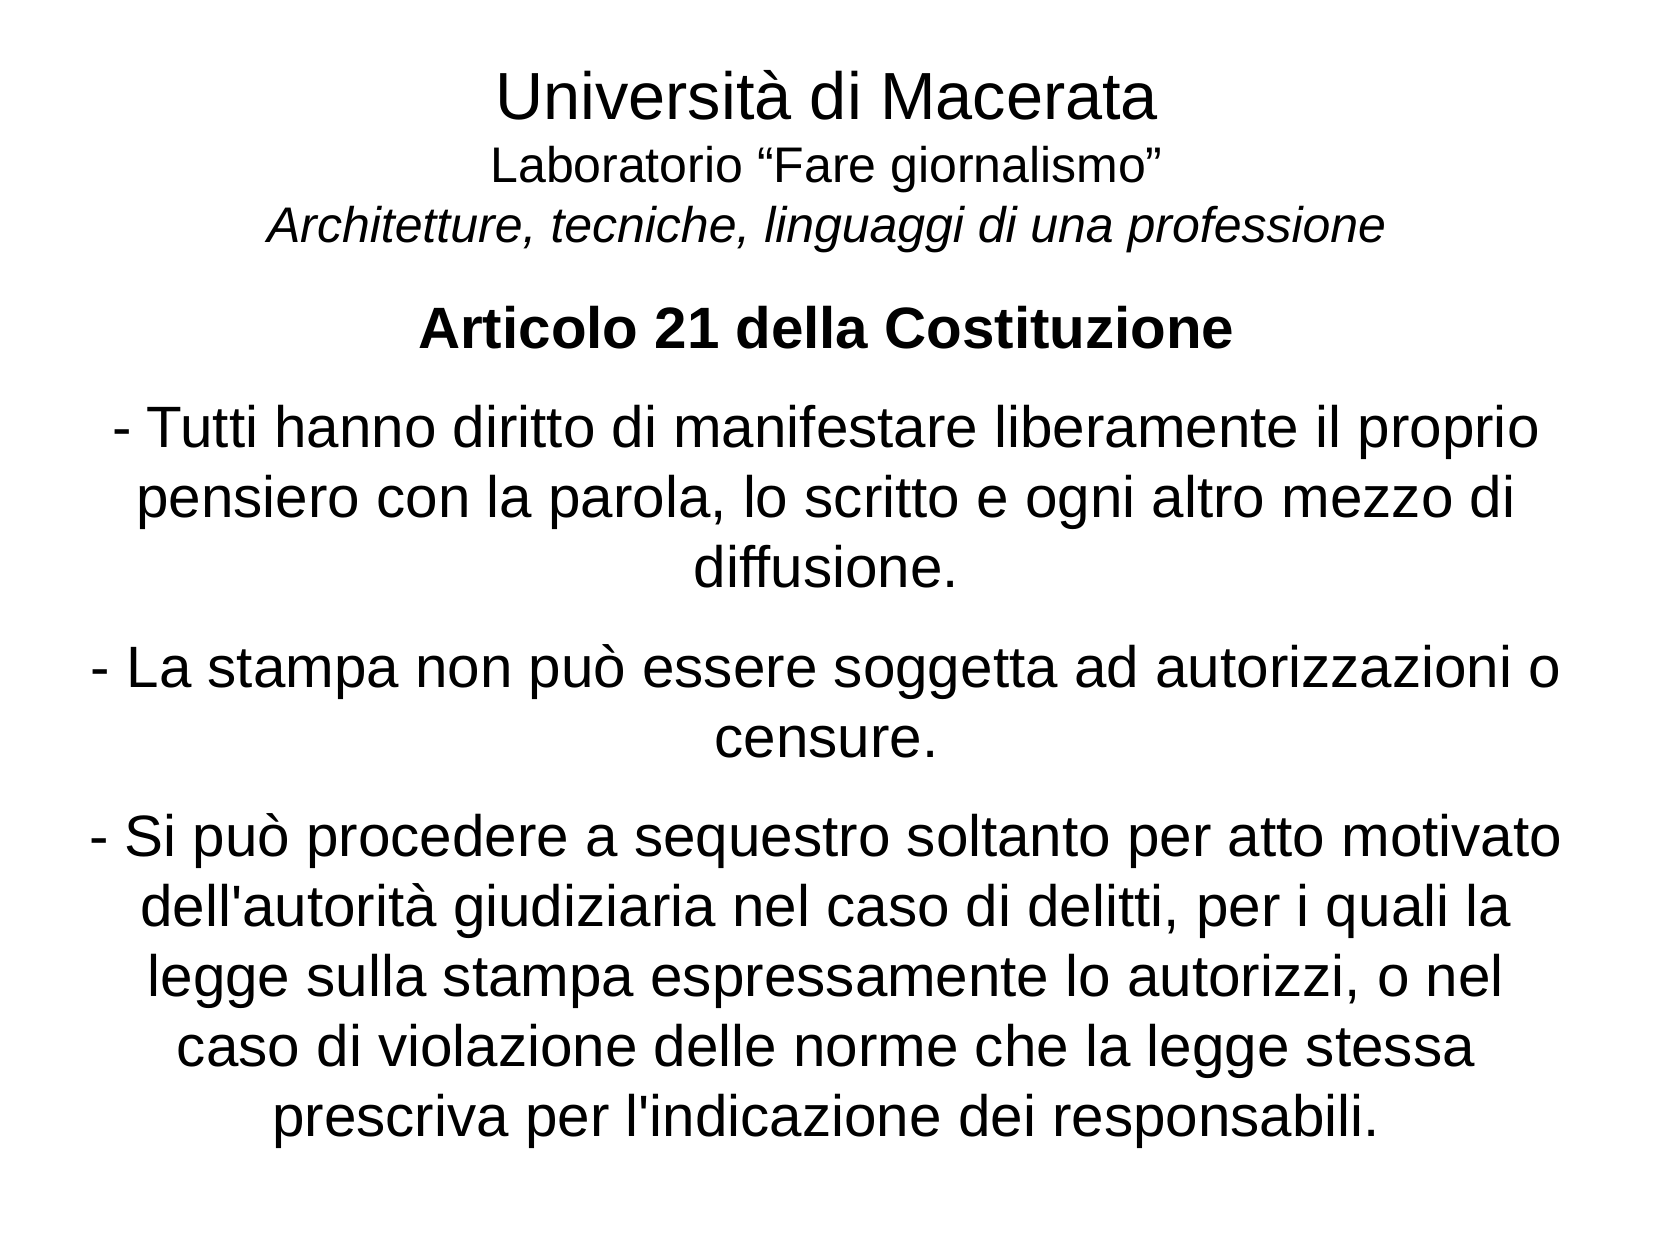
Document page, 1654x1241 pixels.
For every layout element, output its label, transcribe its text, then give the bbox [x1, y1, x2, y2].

title Università di Macerata Laboratorio “Fare giornalismo” Architetture, tecniche, linguaggi di una professione [82, 49, 1571, 257]
subtitle Articolo 21 della Costituzione - Tutti hanno diritto di manifestare liberamente il proprio pensiero con la parola, lo scritto e ogni altro mezzo di diffusione. - La stampa non può essere soggetta ad autorizzazioni o censure. - Si può procedere a sequestro soltanto per atto motivato dell'autorità giudiziaria nel caso di delitti, per i quali la legge sulla stampa espressamente lo autorizzi, o nel caso di violazione delle norme che la legge stessa prescriva per l'indicazione dei responsabili. [82, 290, 1571, 1109]
